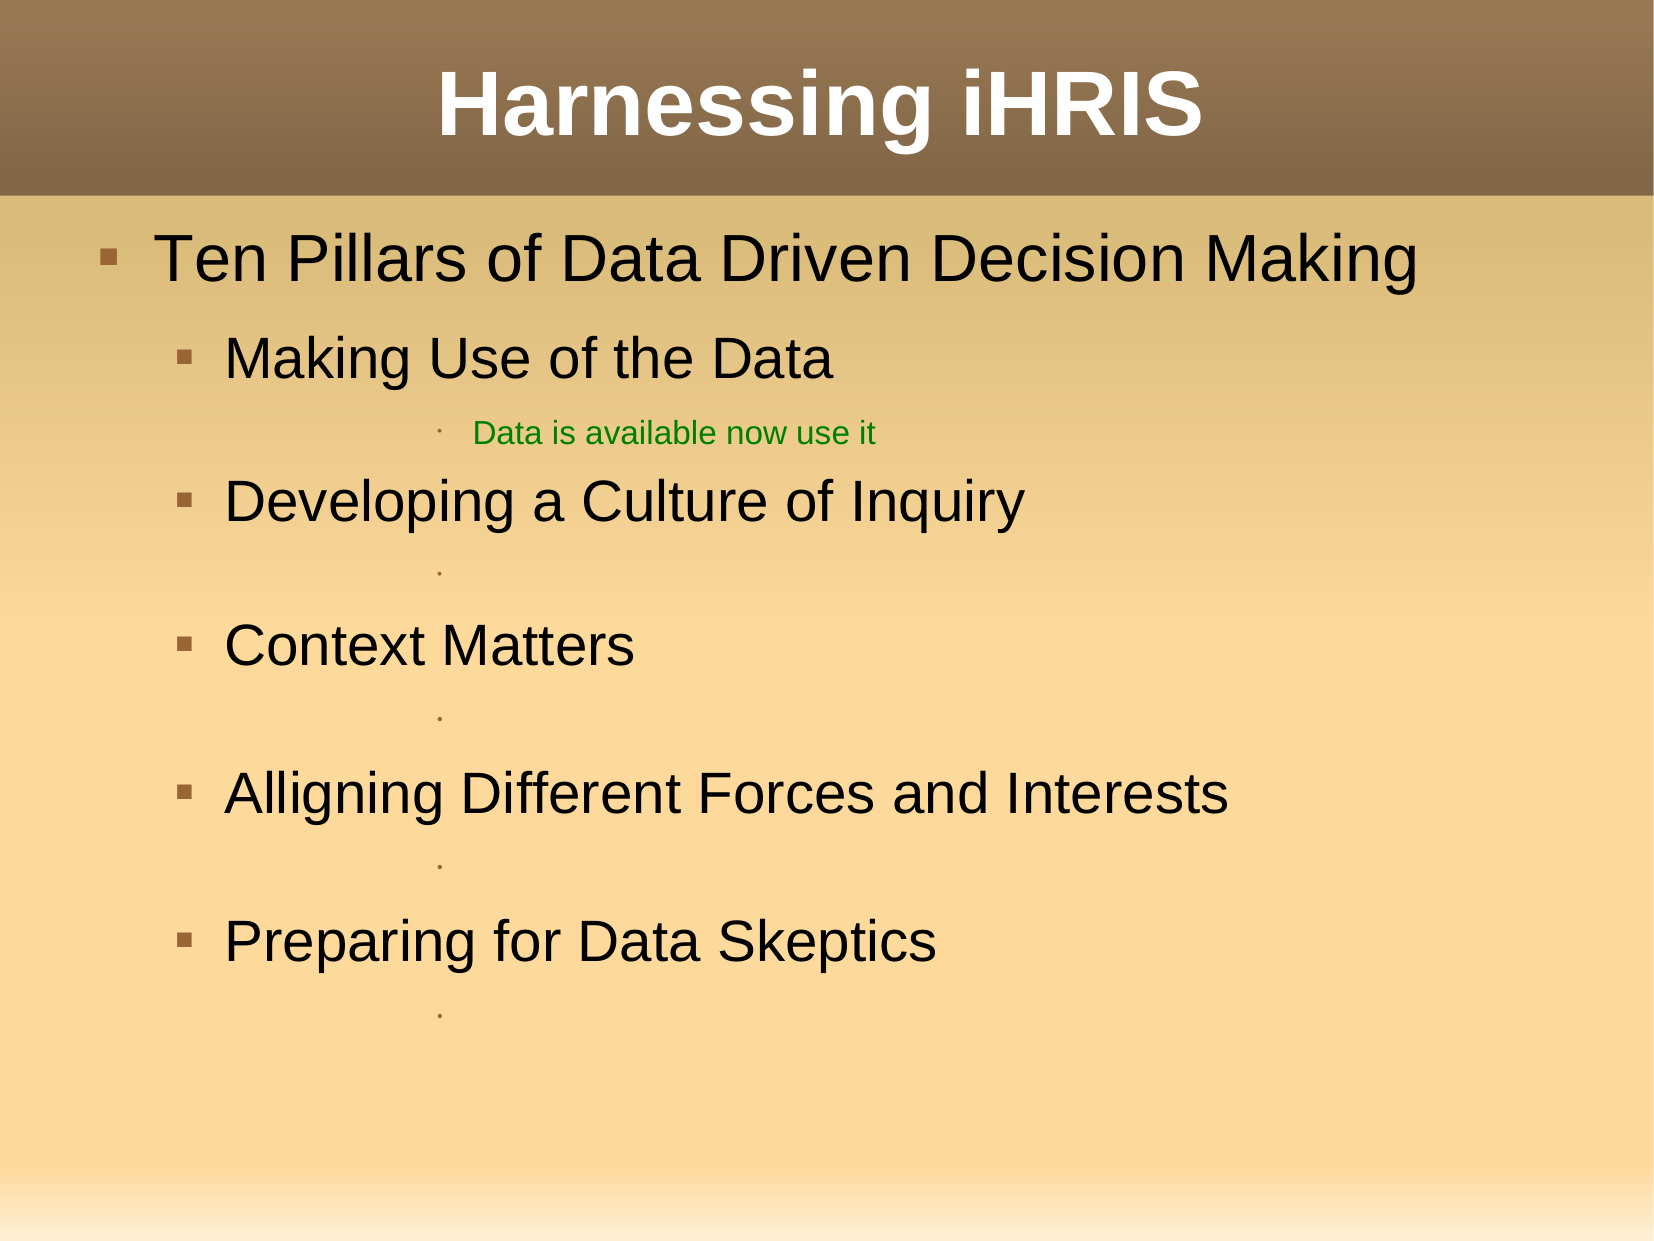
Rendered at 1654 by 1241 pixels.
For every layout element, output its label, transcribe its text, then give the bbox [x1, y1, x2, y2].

list Ten Pillars of Data Driven Decision Making Making Use of the Data Data is available now use it Developing a Culture of Inquiry Context Matters Alligning Different Forces and Interests Preparing for Data Skeptics [82, 221, 1571, 1123]
title Harnessing iHRIS [76, 7, 1565, 200]
picture [0, 0, 1654, 1241]
